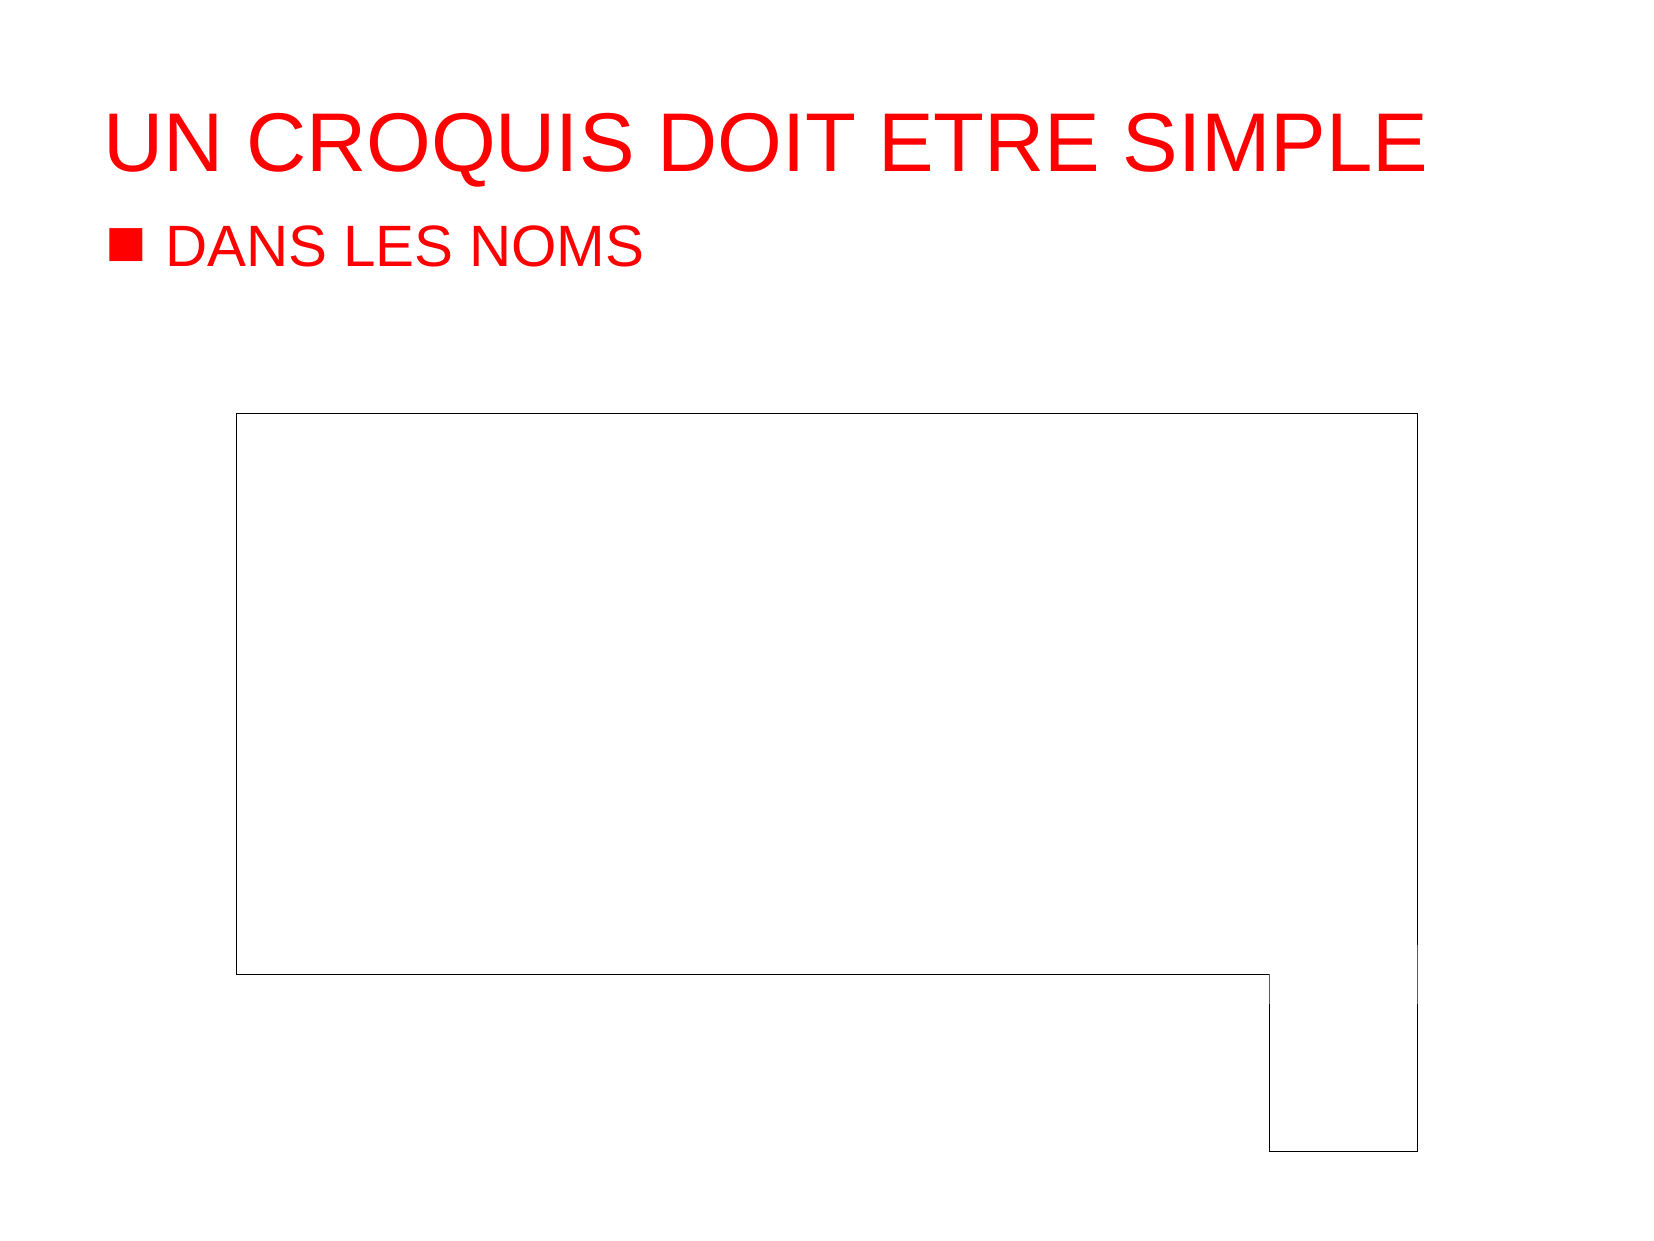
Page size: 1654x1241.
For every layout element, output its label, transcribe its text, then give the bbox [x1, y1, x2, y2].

text_box  DANS LES NOMS [88, 206, 945, 287]
text_box [236, 413, 1418, 1152]
text_box UN CROQUIS DOIT ETRE SIMPLE [88, 88, 1565, 197]
